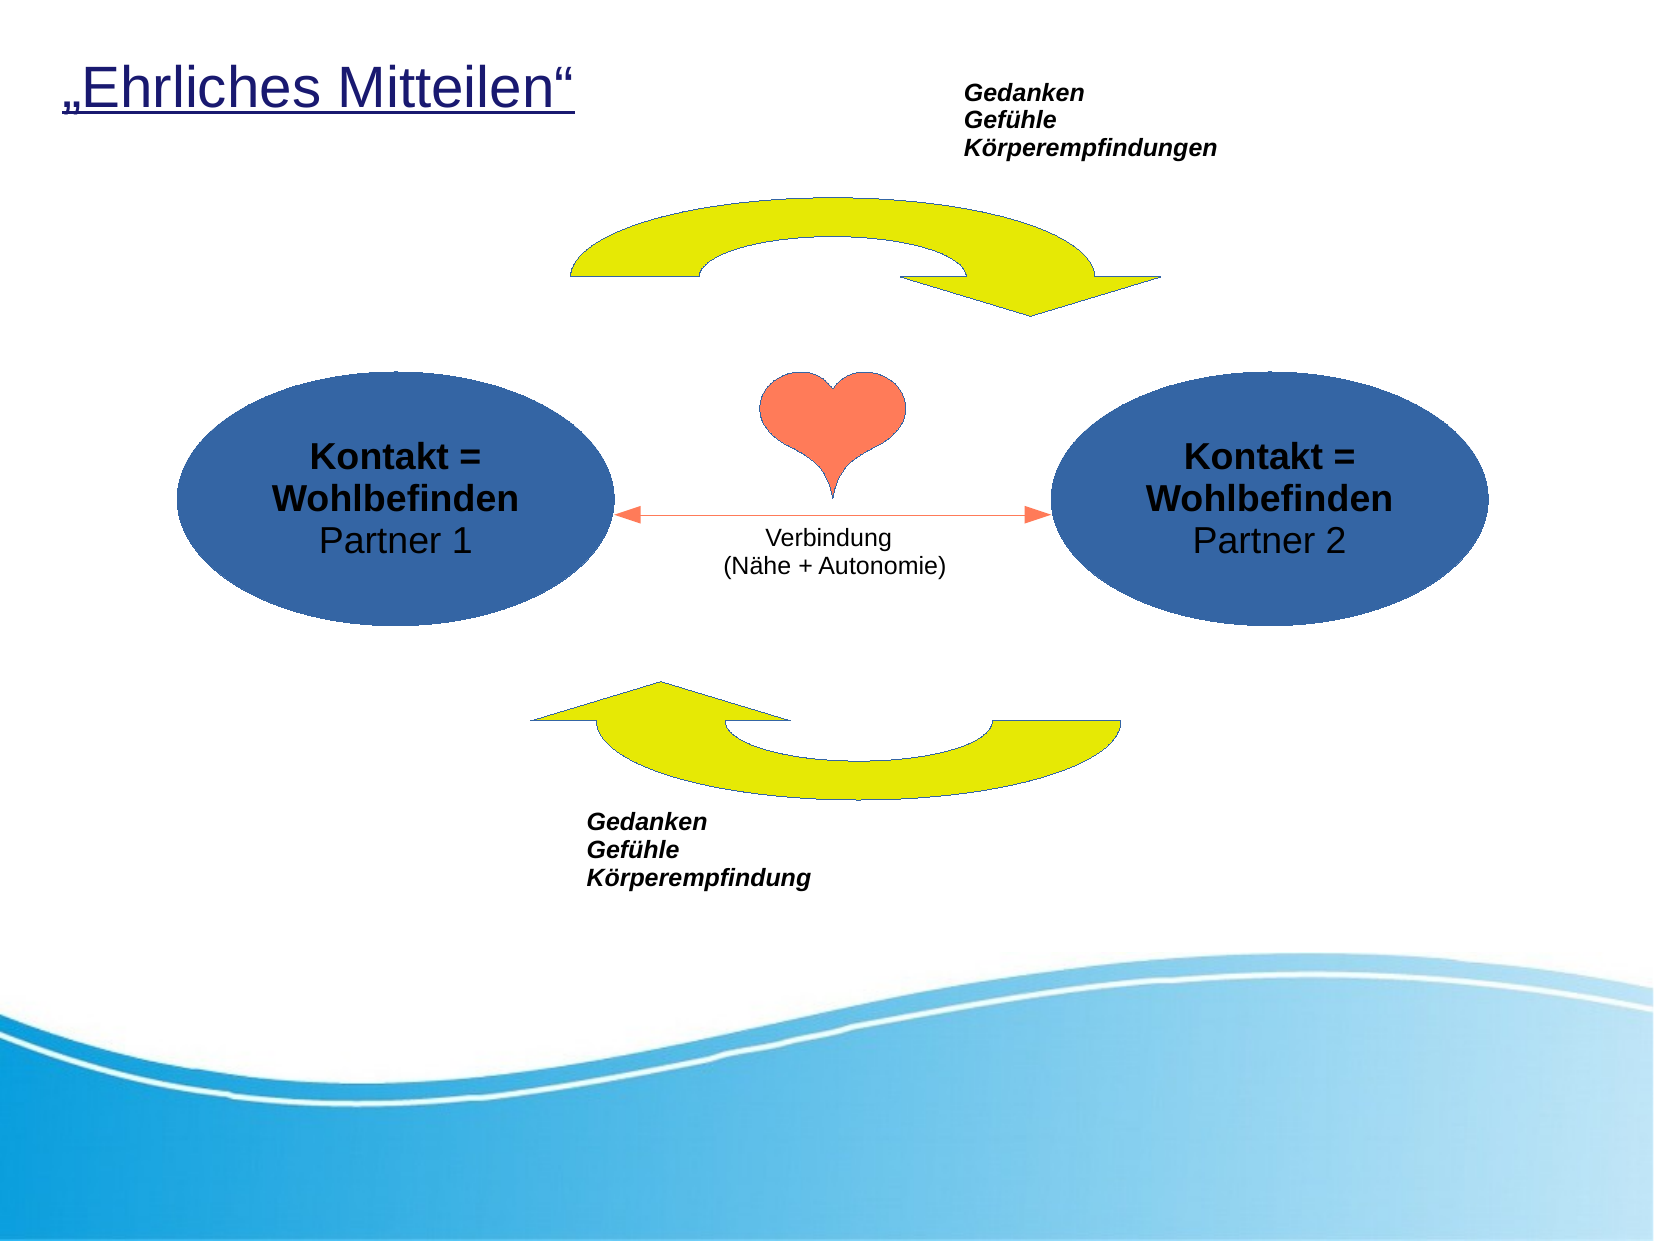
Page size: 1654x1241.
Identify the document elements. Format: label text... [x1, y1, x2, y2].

text_box „Ehrliches Mitteilen“ [47, 47, 638, 142]
text_box [570, 197, 1161, 317]
text_box Gedanken Gefühle Körperempfindungen [949, 70, 1460, 204]
text_box Kontakt = Wohlbefinden Partner 1 [177, 371, 615, 626]
text_box Verbindung (Nähe + Autonomie) [708, 516, 1008, 706]
text_box [759, 372, 906, 499]
text_box [530, 681, 1121, 800]
text_box Kontakt = Wohlbefinden Partner 2 [1051, 371, 1489, 626]
picture [0, 952, 1654, 1241]
text_box Gedanken Gefühle Körperempfindung [571, 800, 1082, 934]
